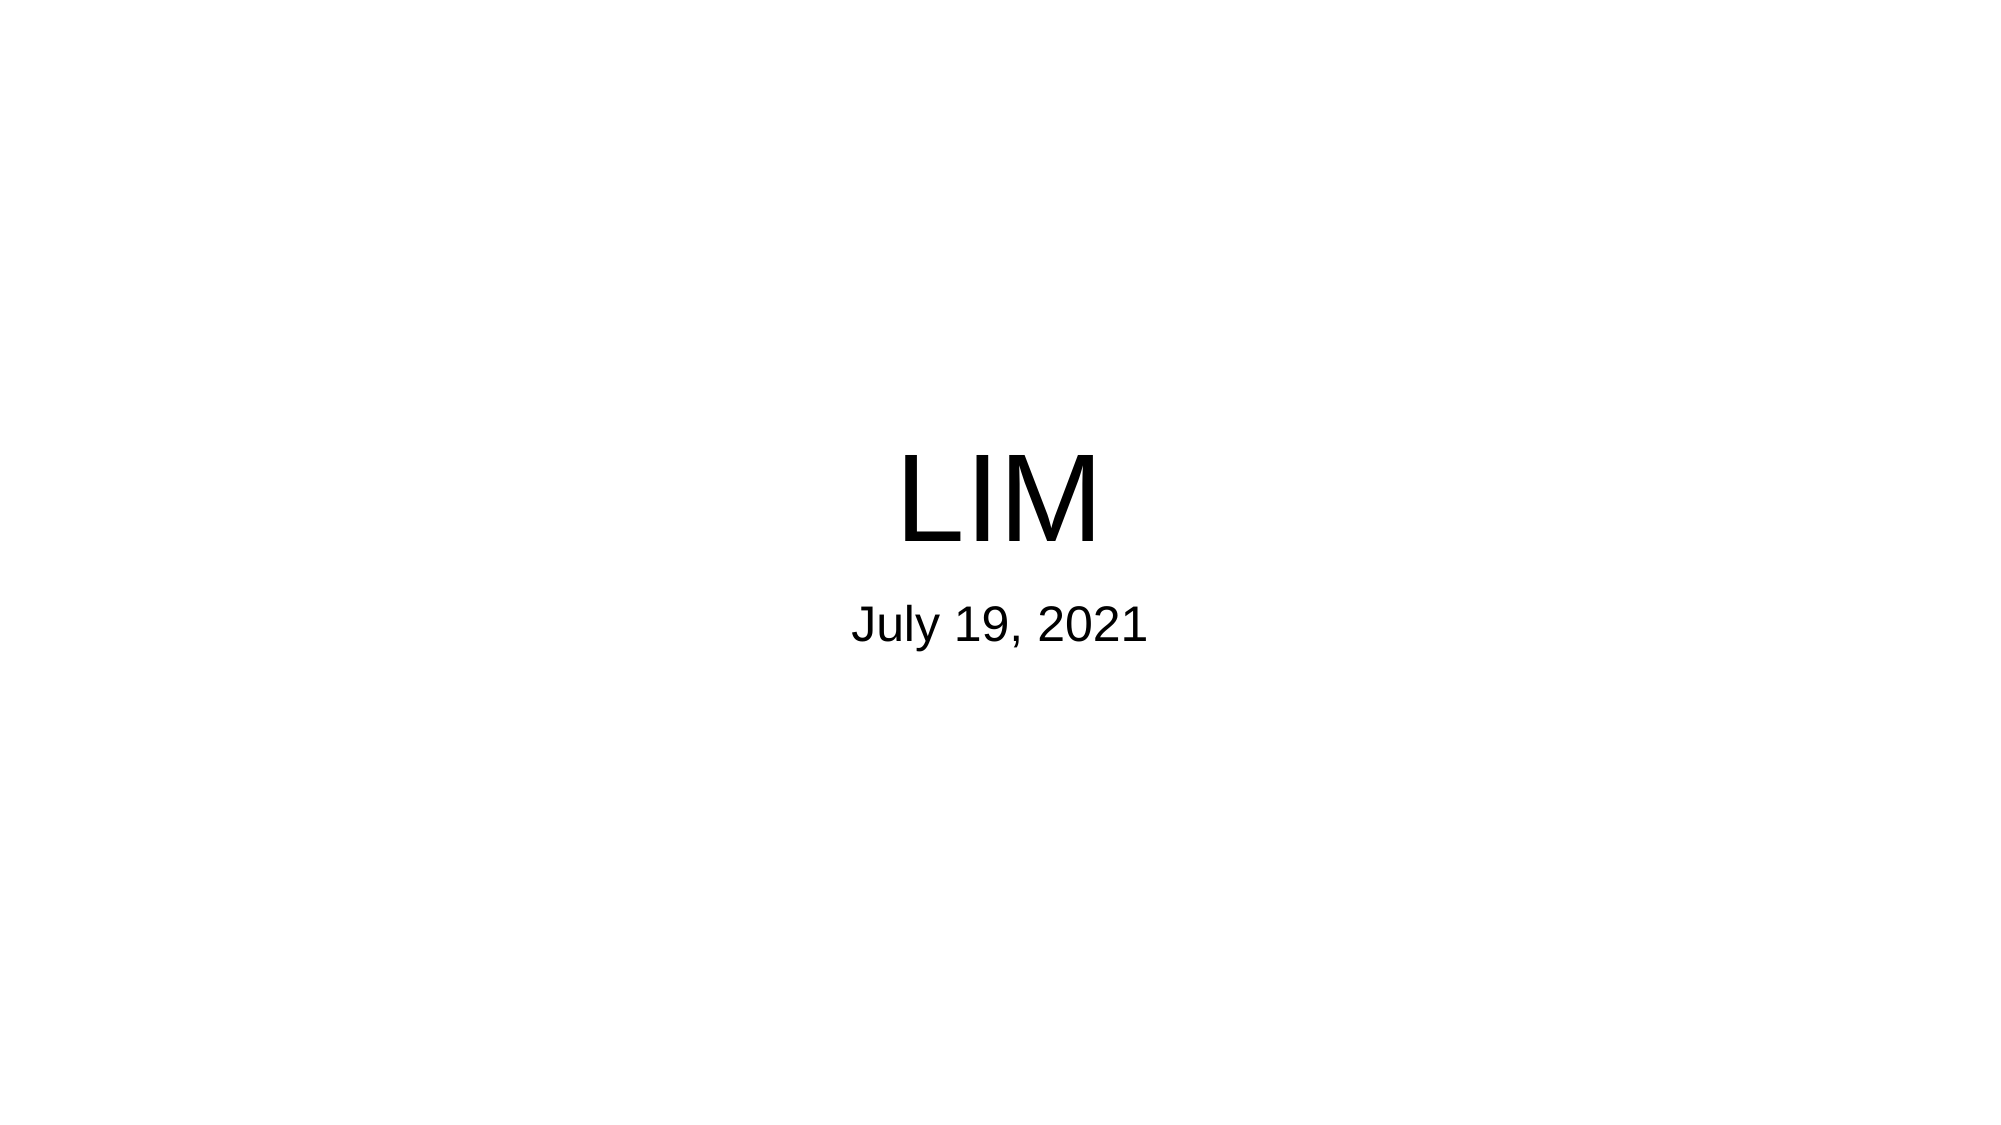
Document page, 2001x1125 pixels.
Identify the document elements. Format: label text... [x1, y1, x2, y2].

subtitle July 19, 2021 [249, 590, 1750, 863]
title LIM [249, 184, 1750, 576]
